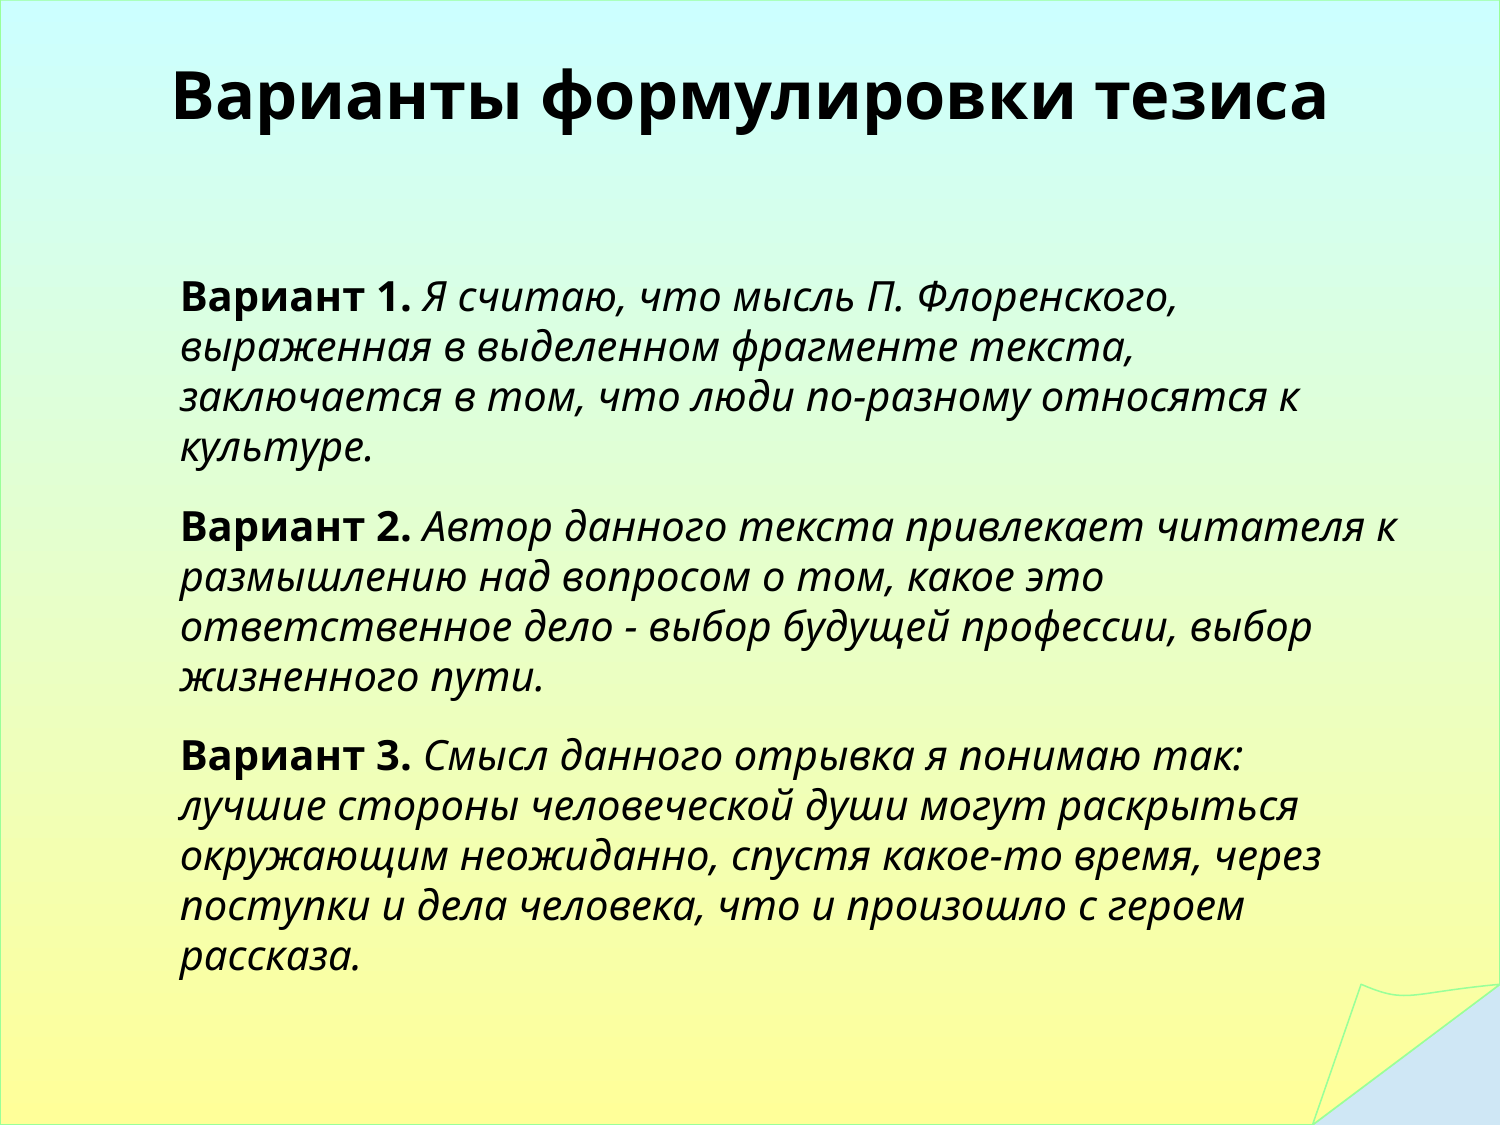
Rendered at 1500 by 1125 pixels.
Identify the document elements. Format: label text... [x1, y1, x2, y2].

list Вариант 1. Я считаю, что мысль П. Флоренского, выраженная в выделенном фрагменте текста, заключается в том, что люди по-разному относятся к культуре. Вариант 2. Автор данного текста привлекает читателя к размышлению над вопросом о том, какое это ответственное дело - выбор будущей профессии, выбор жизненного пути. Вариант 3. Смысл данного отрывка я понимаю так: лучшие стороны человеческой души могут раскрыться окружающим неожиданно, спустя какое-то время, через поступки и дела человека, что и произошло с героем рассказа. [75, 262, 1425, 1035]
text_box [0, 0, 1500, 1125]
title Варианты формулировки тезиса [75, 45, 1425, 233]
